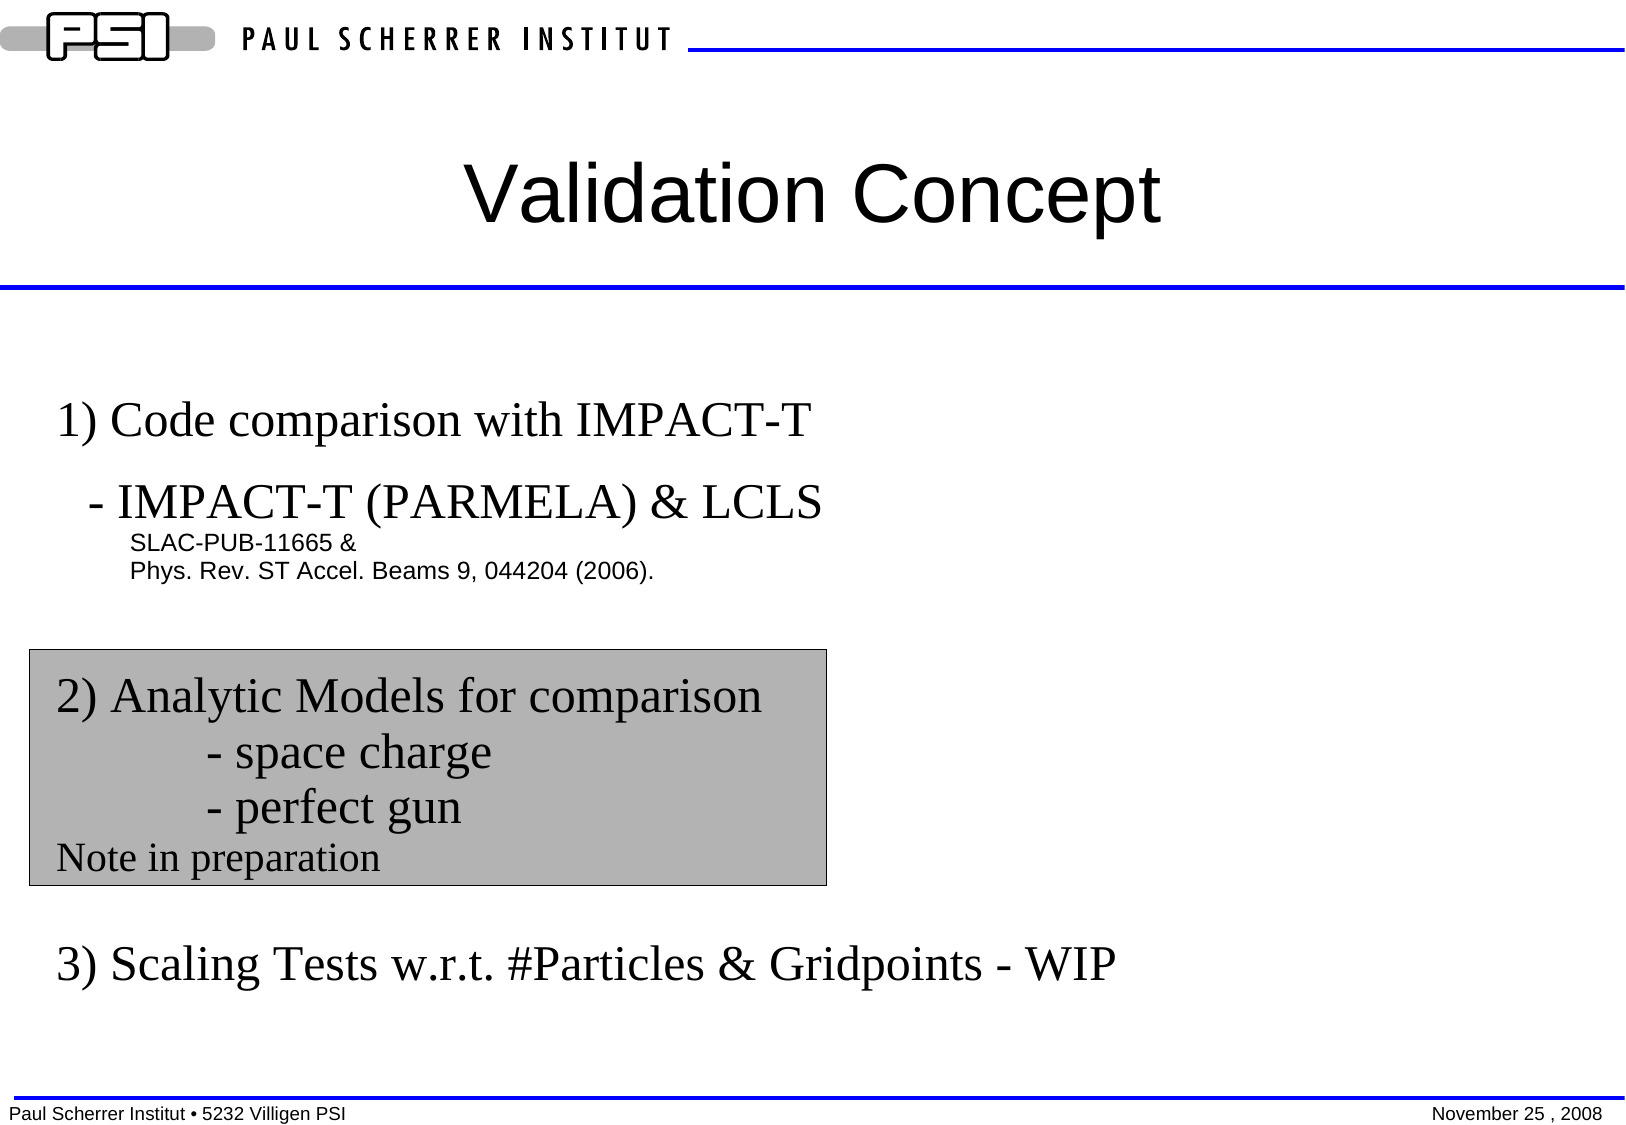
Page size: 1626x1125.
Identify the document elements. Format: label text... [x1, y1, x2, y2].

text_box - IMPACT-T (PARMELA) & LCLS SLAC-PUB-11665 & Phys. Rev. ST Accel. Beams 9, 044204 (2006). [73, 466, 838, 590]
text_box [29, 649, 41, 886]
title Validation Concept [121, 99, 1504, 288]
text_box 1) Code comparison with IMPACT-T 2) Analytic Models for comparison - space charge - perfect gun Note in preparation 3) Scaling Tests w.r.t. #Particles & Gridpoints - WIP [41, 384, 1120, 999]
